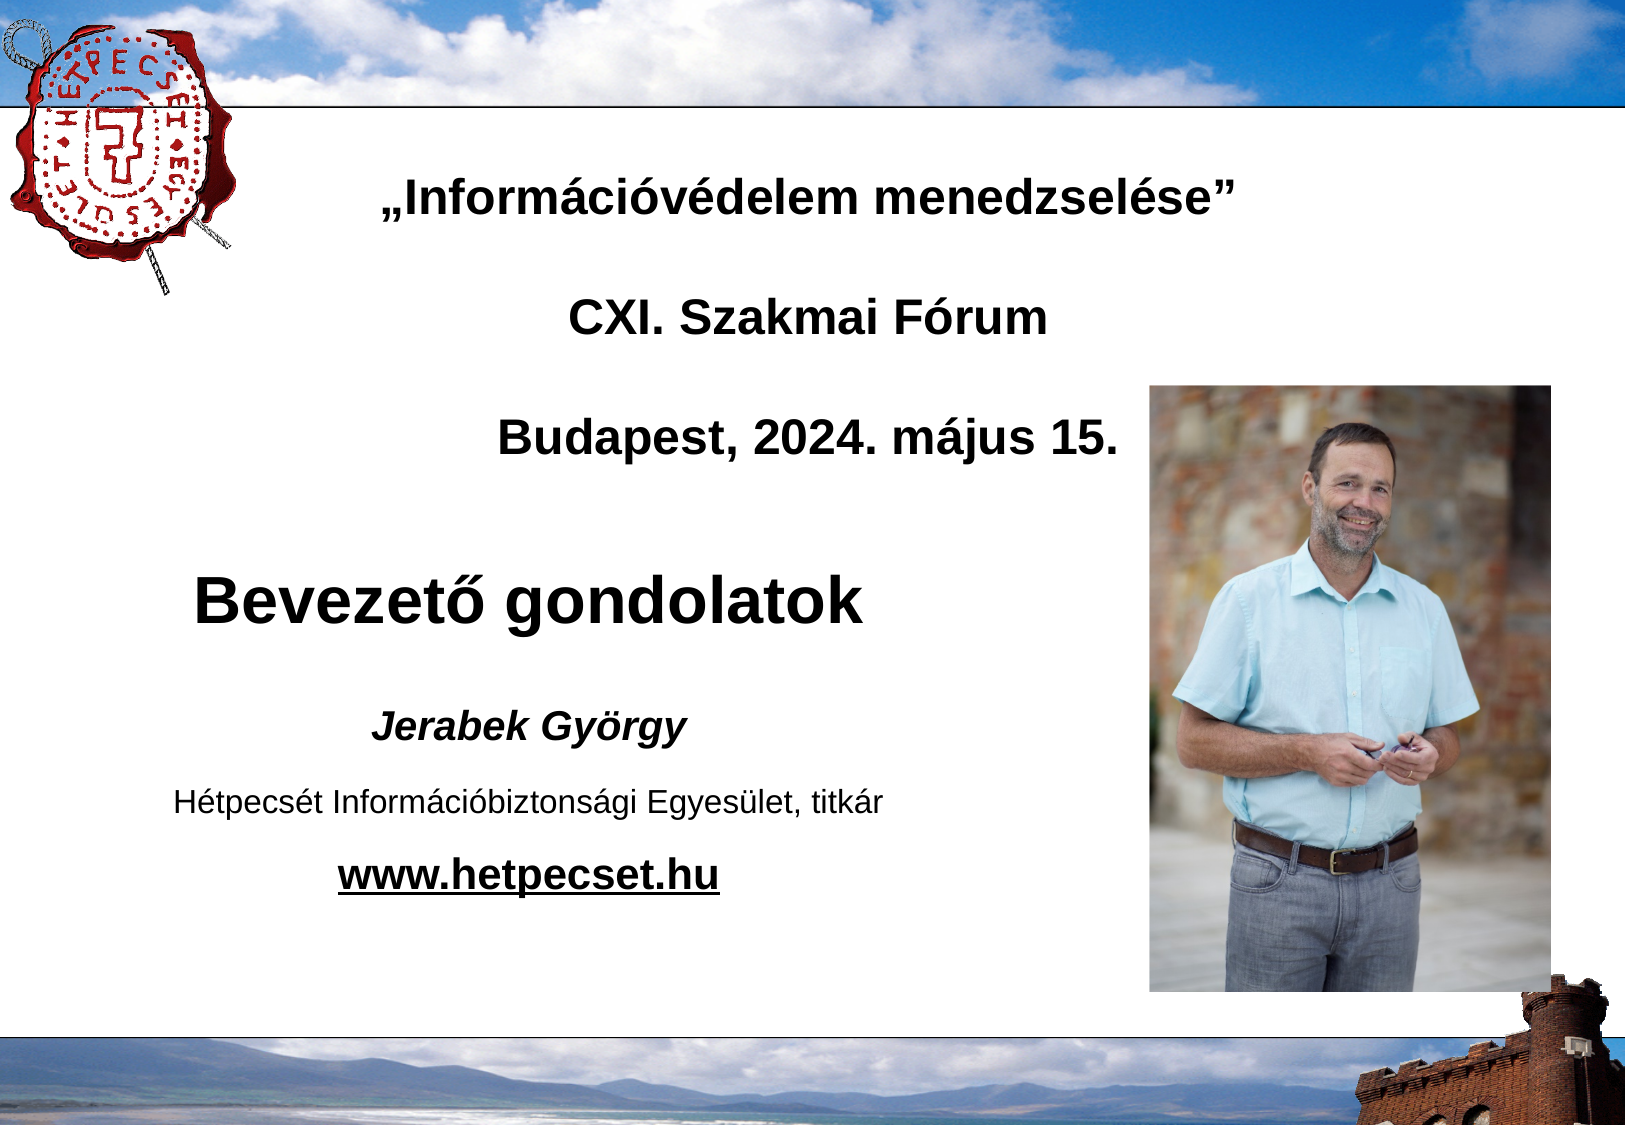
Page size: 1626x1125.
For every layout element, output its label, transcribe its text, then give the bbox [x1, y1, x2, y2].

picture [0, 385, 1625, 1125]
picture [0, 0, 1625, 296]
text_box „Információvédelem menedzselése” CXI. Szakmai Fórum Budapest, 2024. május 15. [297, 113, 1321, 516]
text_box Bevezető gondolatok Jerabek György Hétpecsét Információbiztonsági Egyesület, titkár www.hetpecset.hu [44, 515, 1014, 992]
